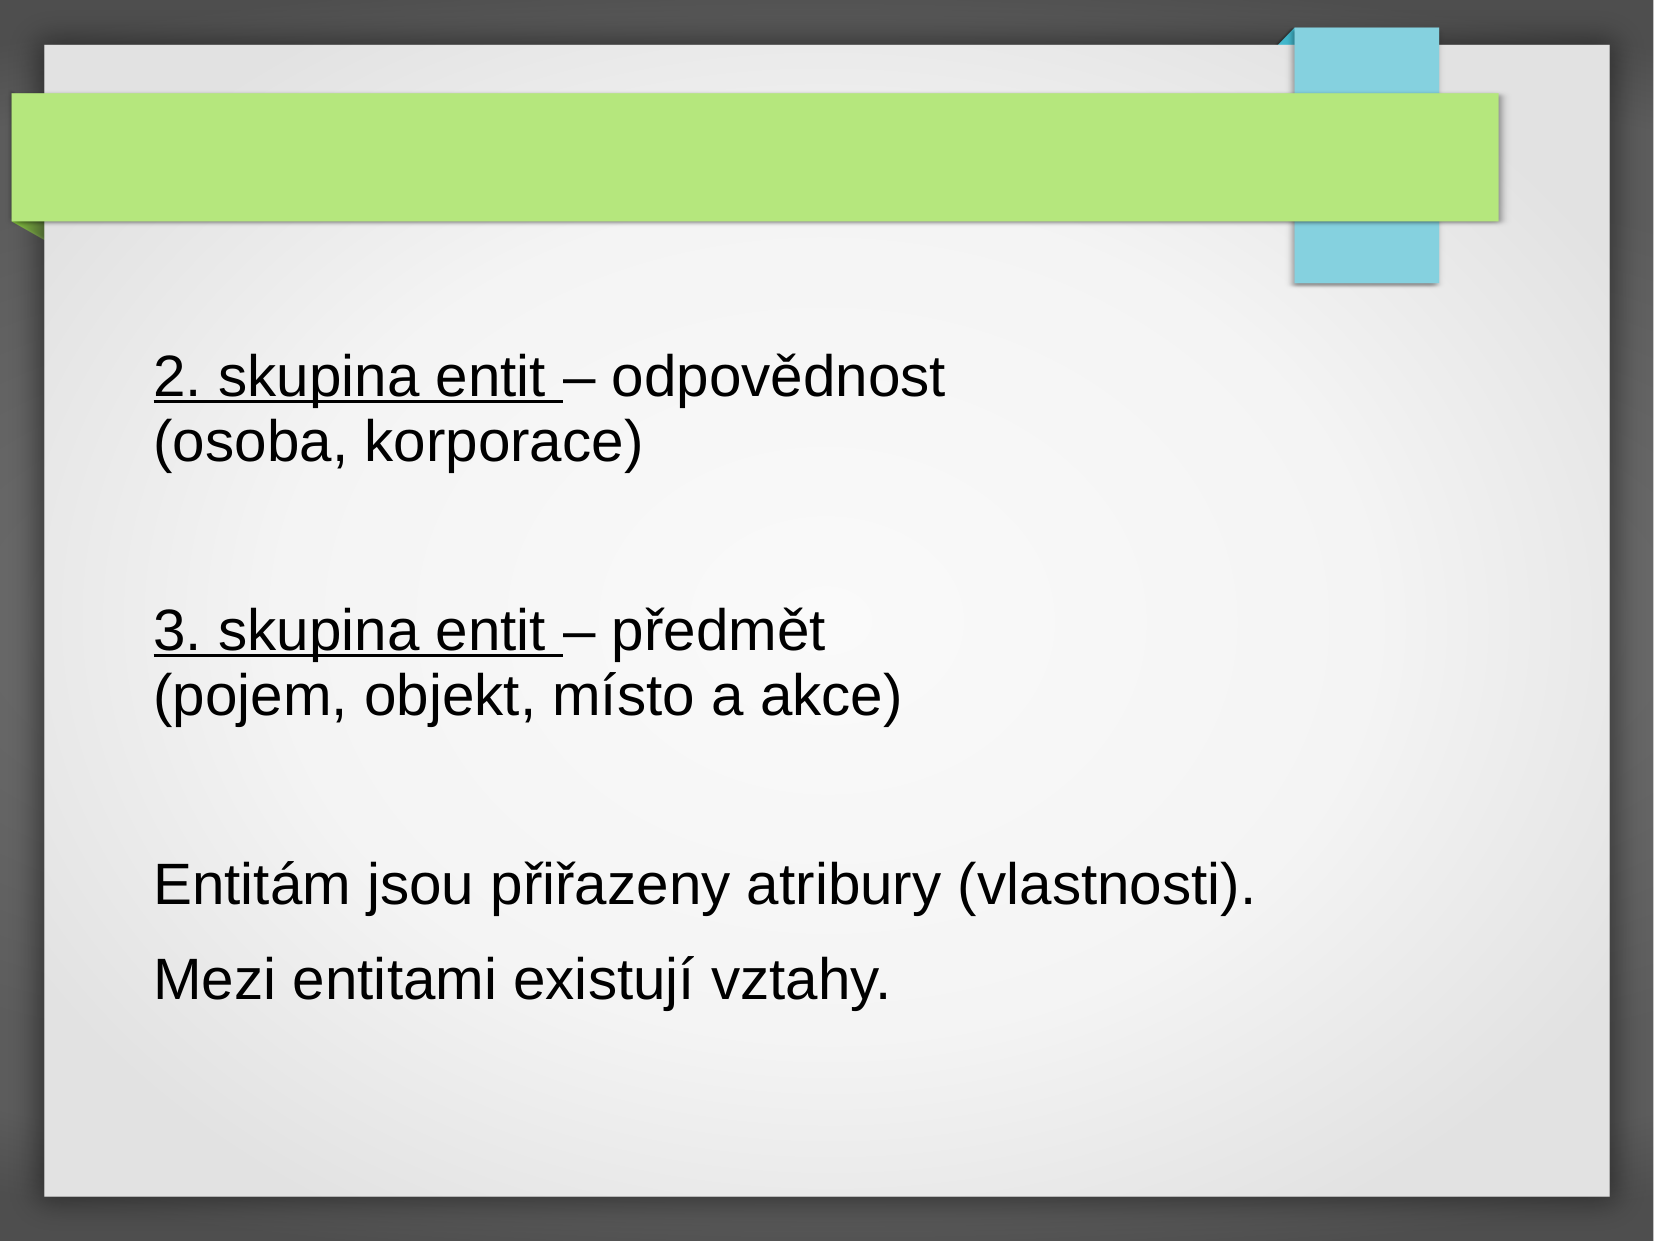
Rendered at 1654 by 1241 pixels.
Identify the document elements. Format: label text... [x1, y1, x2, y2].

picture [0, 0, 1654, 1241]
list 2. skupina entit – odpovědnost (osoba, korporace) 3. skupina entit – předmět (pojem, objekt, místo a akce) Entitám jsou přiřazeny atribury (vlastnosti). Mezi entitami existují vztahy. [82, 343, 1538, 1063]
